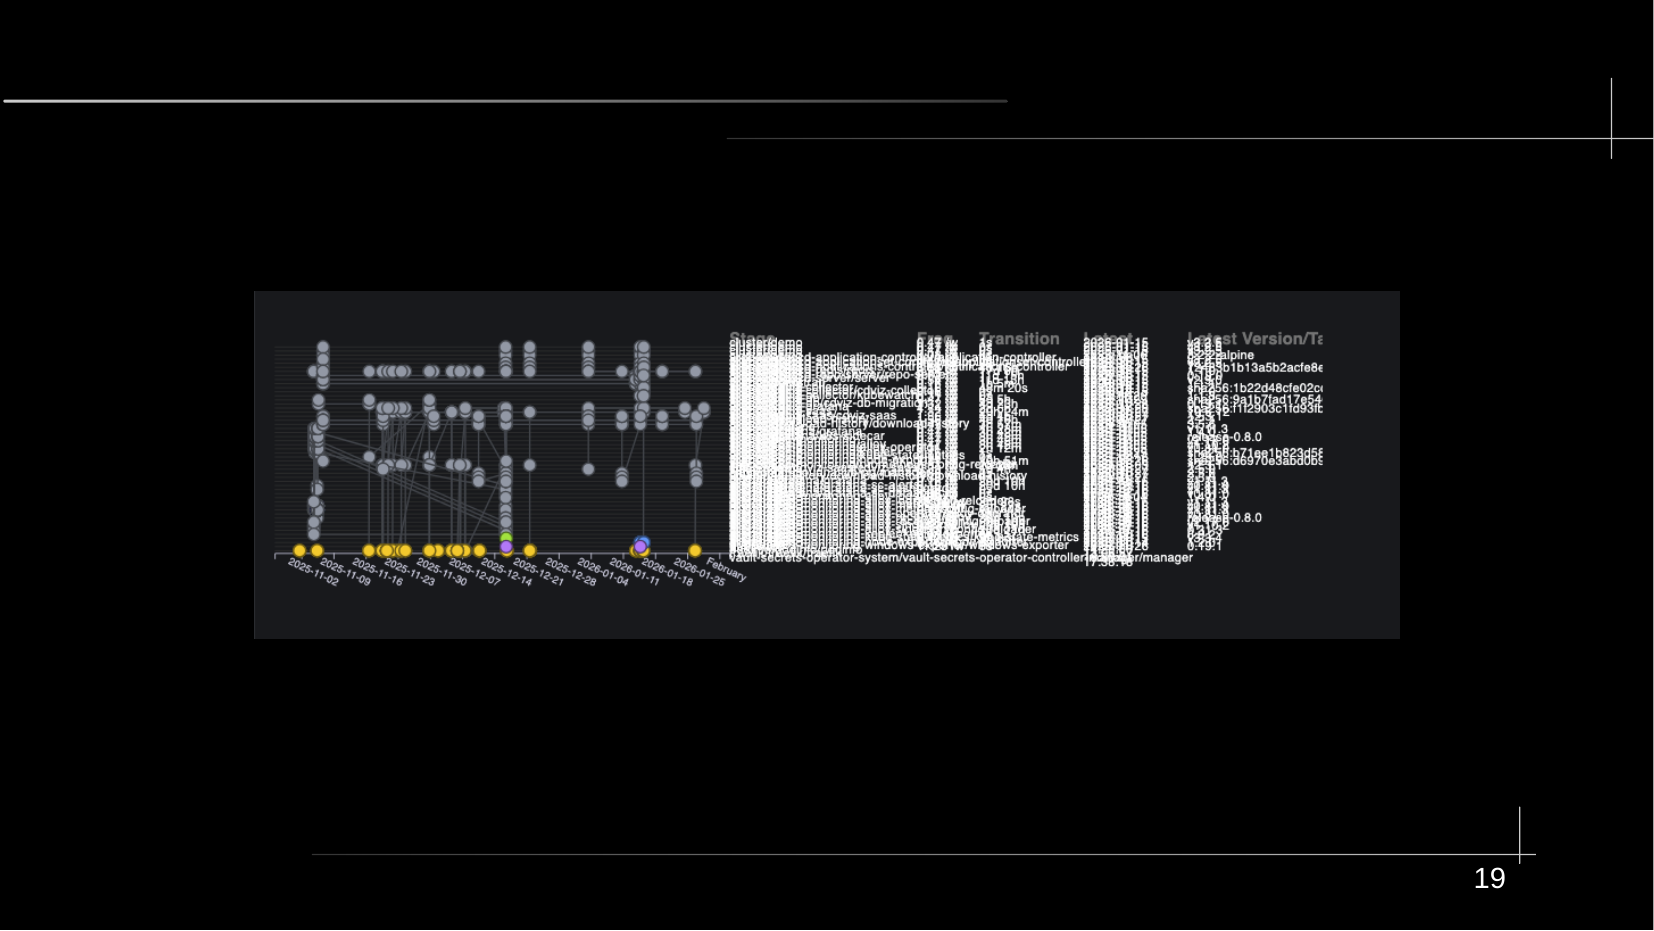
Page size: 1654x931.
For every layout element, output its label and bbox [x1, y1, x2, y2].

picture [254, 291, 1400, 639]
